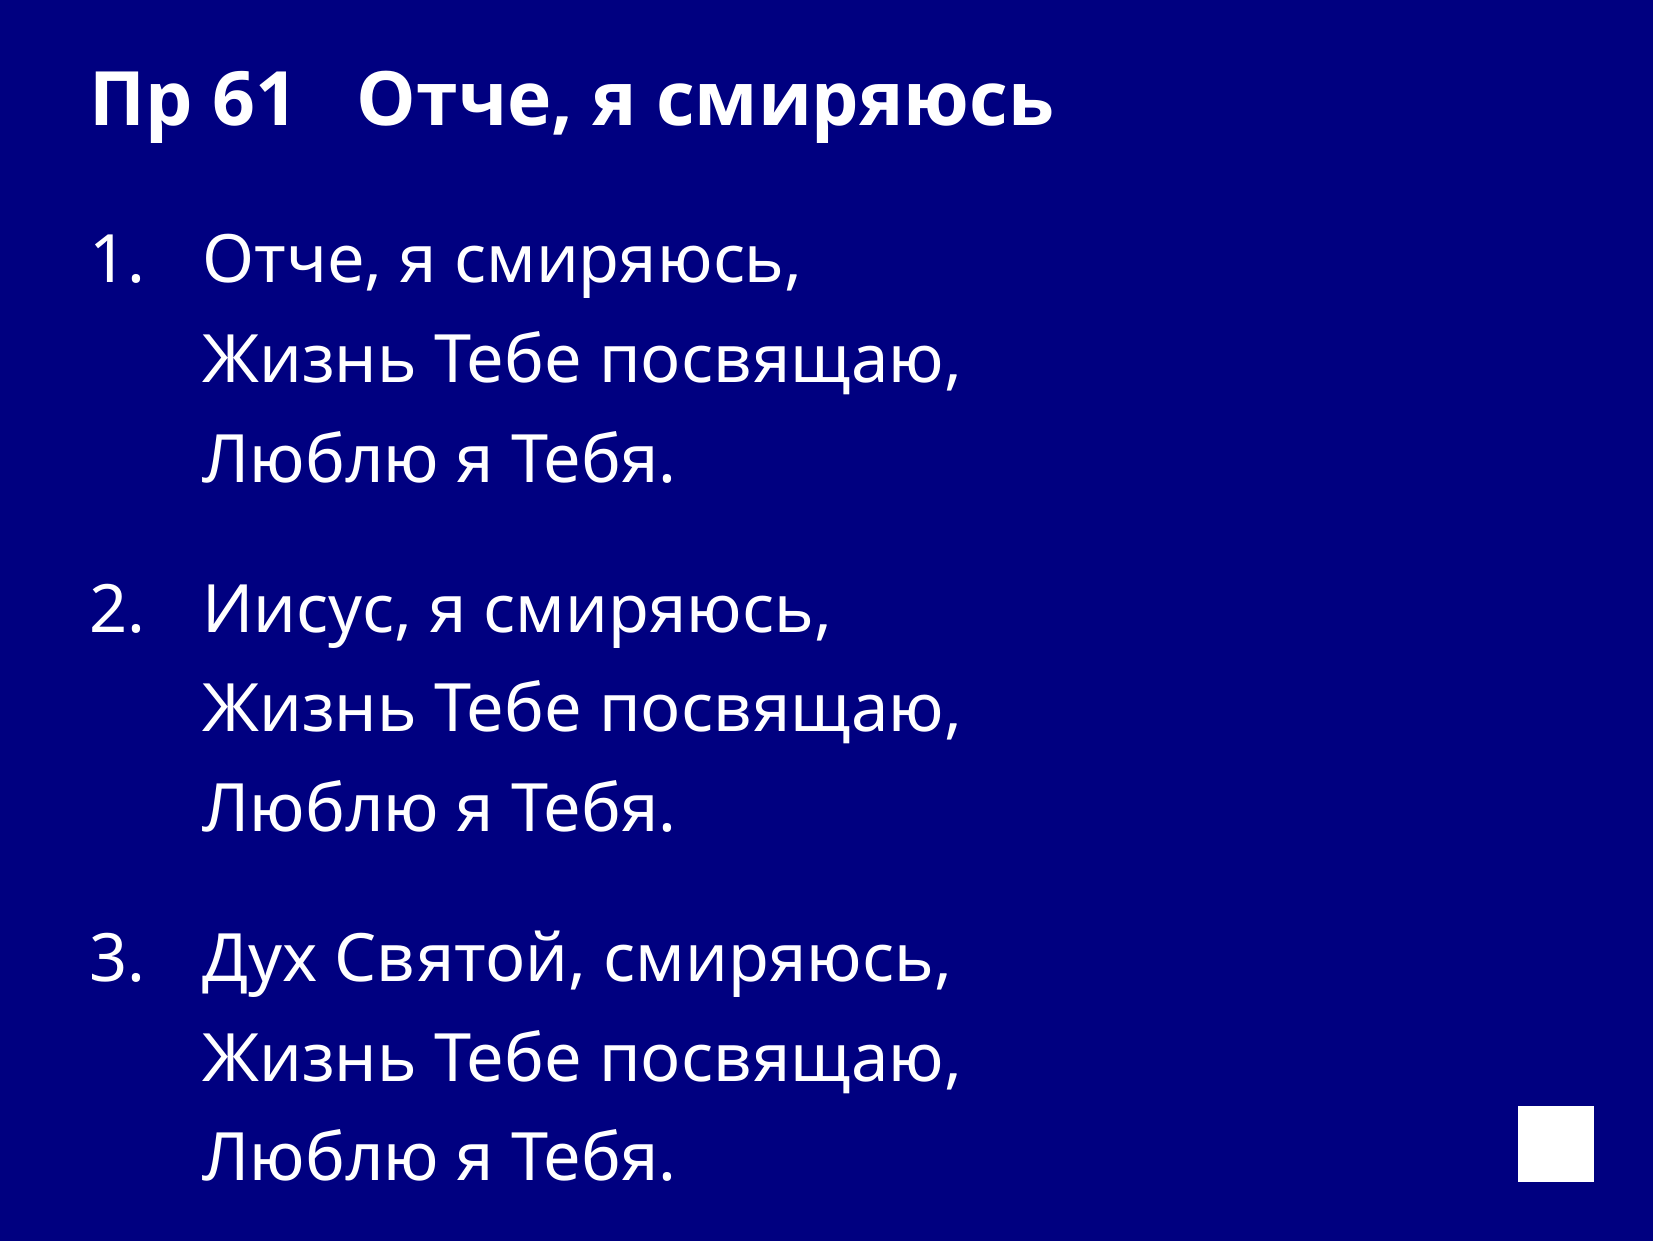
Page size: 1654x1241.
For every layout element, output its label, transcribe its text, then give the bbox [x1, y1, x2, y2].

text_box Пр 61 Отче, я смиряюсь [75, 37, 1576, 151]
text_box 1. Отче, я смиряюсь, Жизнь Тебе посвящаю, Люблю я Тебя. 2. Иисус, я смиряюсь, Жизнь Тебе посвящаю, Люблю я Тебя. 3. Дух Святой, смиряюсь, Жизнь Тебе посвящаю, Люблю я Тебя. [75, 151, 1576, 1163]
text_box [1518, 1106, 1594, 1182]
